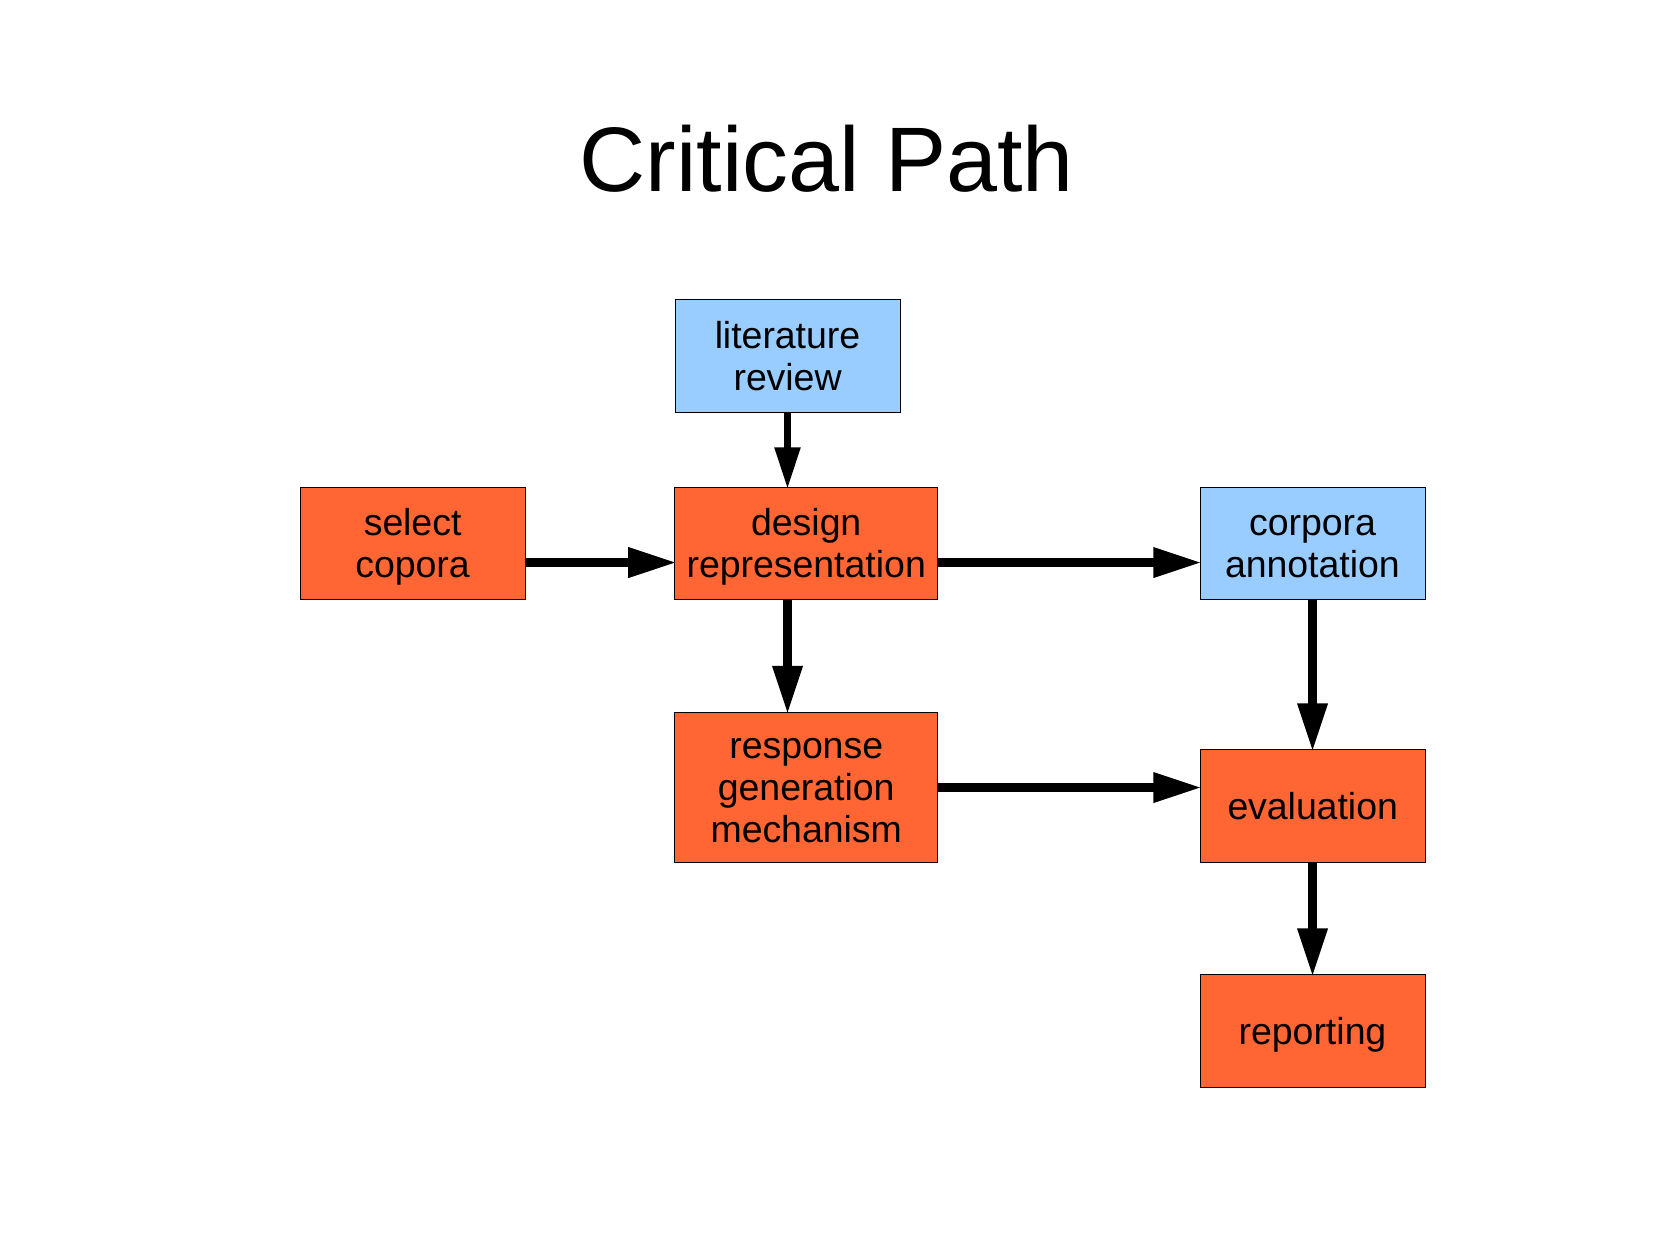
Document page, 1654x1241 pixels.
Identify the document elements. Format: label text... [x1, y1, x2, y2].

text_box design representation [674, 487, 938, 600]
text_box select copora [300, 487, 526, 600]
text_box evaluation [1200, 749, 1426, 863]
text_box response generation mechanism [674, 712, 938, 863]
text_box literature review [675, 299, 901, 413]
title Critical Path [79, 56, 1576, 263]
text_box corpora annotation [1200, 487, 1426, 600]
text_box reporting [1200, 974, 1426, 1088]
